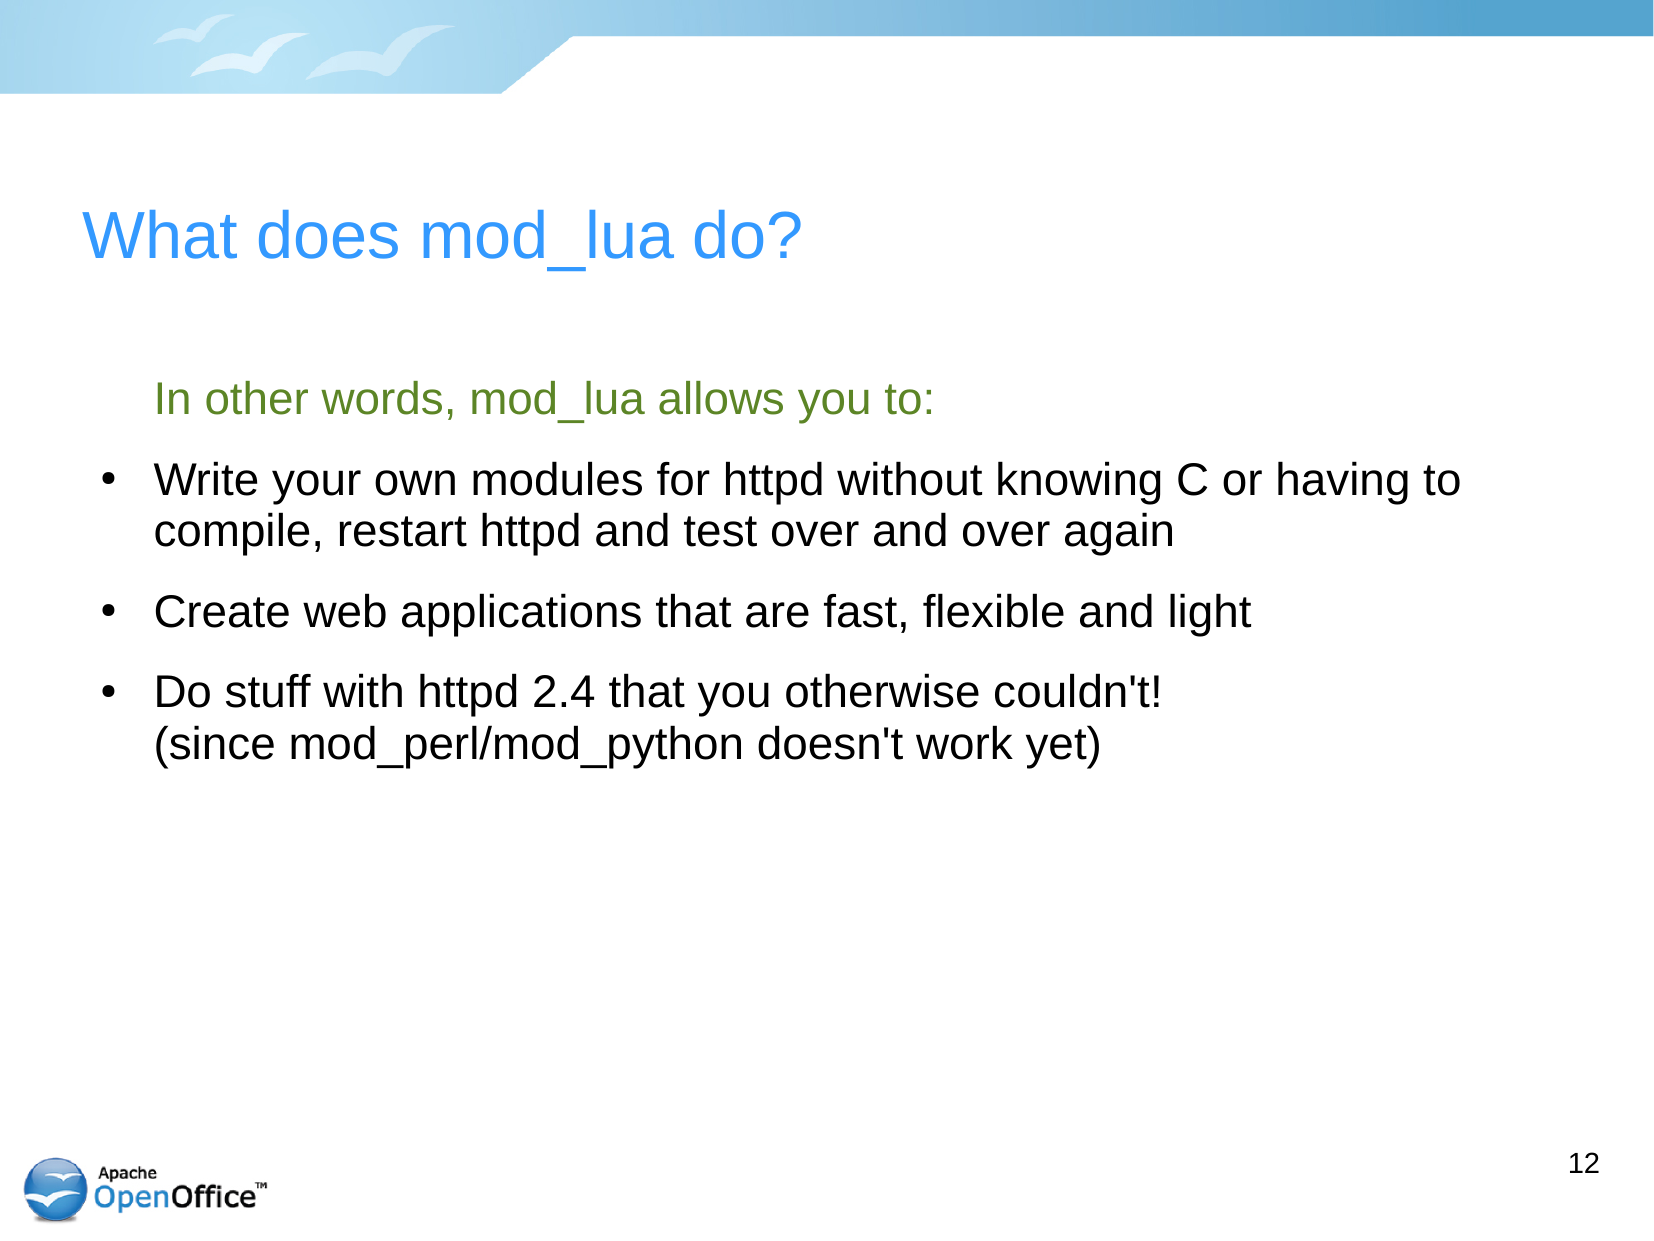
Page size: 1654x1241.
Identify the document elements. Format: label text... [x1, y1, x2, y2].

list In other words, mod_lua allows you to: Write your own modules for httpd without knowing C or having to compile, restart httpd and test over and over again Create web applications that are fast, flexible and light Do stuff with httpd 2.4 that you otherwise couldn't! (since mod_perl/mod_python doesn't work yet) [82, 372, 1571, 1093]
title What does mod_lua do? [82, 132, 1571, 340]
picture [0, 0, 1654, 1241]
